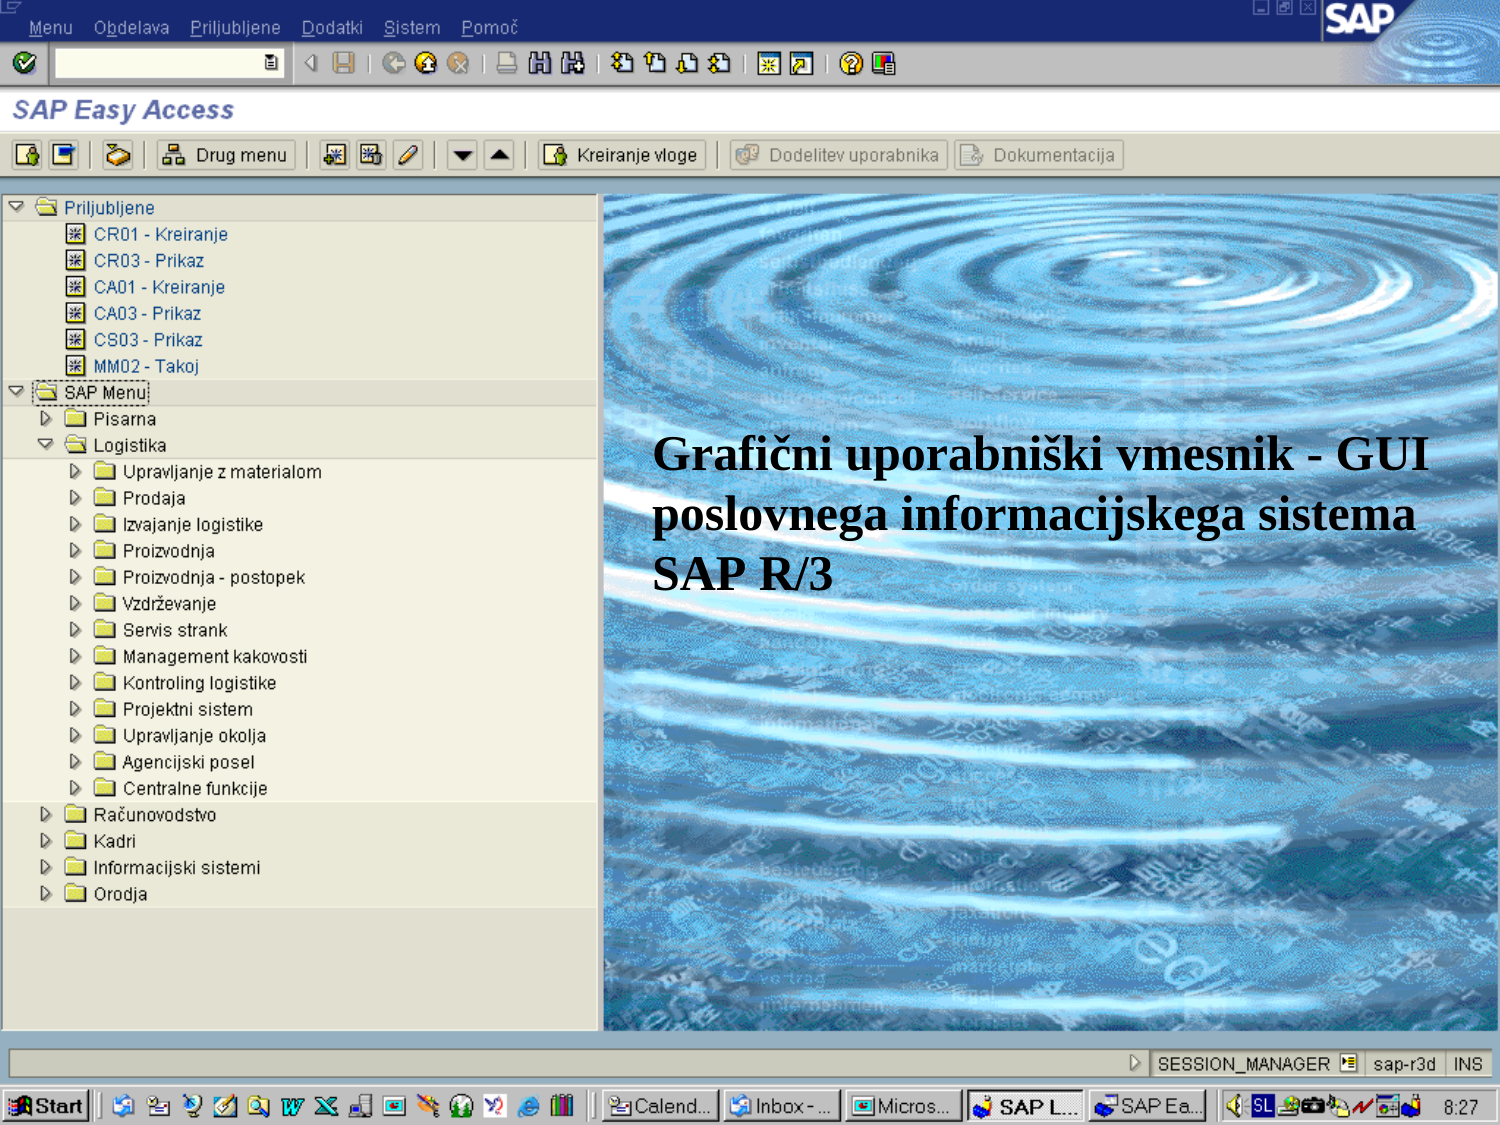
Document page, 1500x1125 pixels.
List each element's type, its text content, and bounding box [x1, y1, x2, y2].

text_box Grafični uporabniški vmesnik - GUI poslovnega informacijskega sistema SAP R/3 [637, 412, 1446, 608]
picture [0, 0, 1500, 1125]
